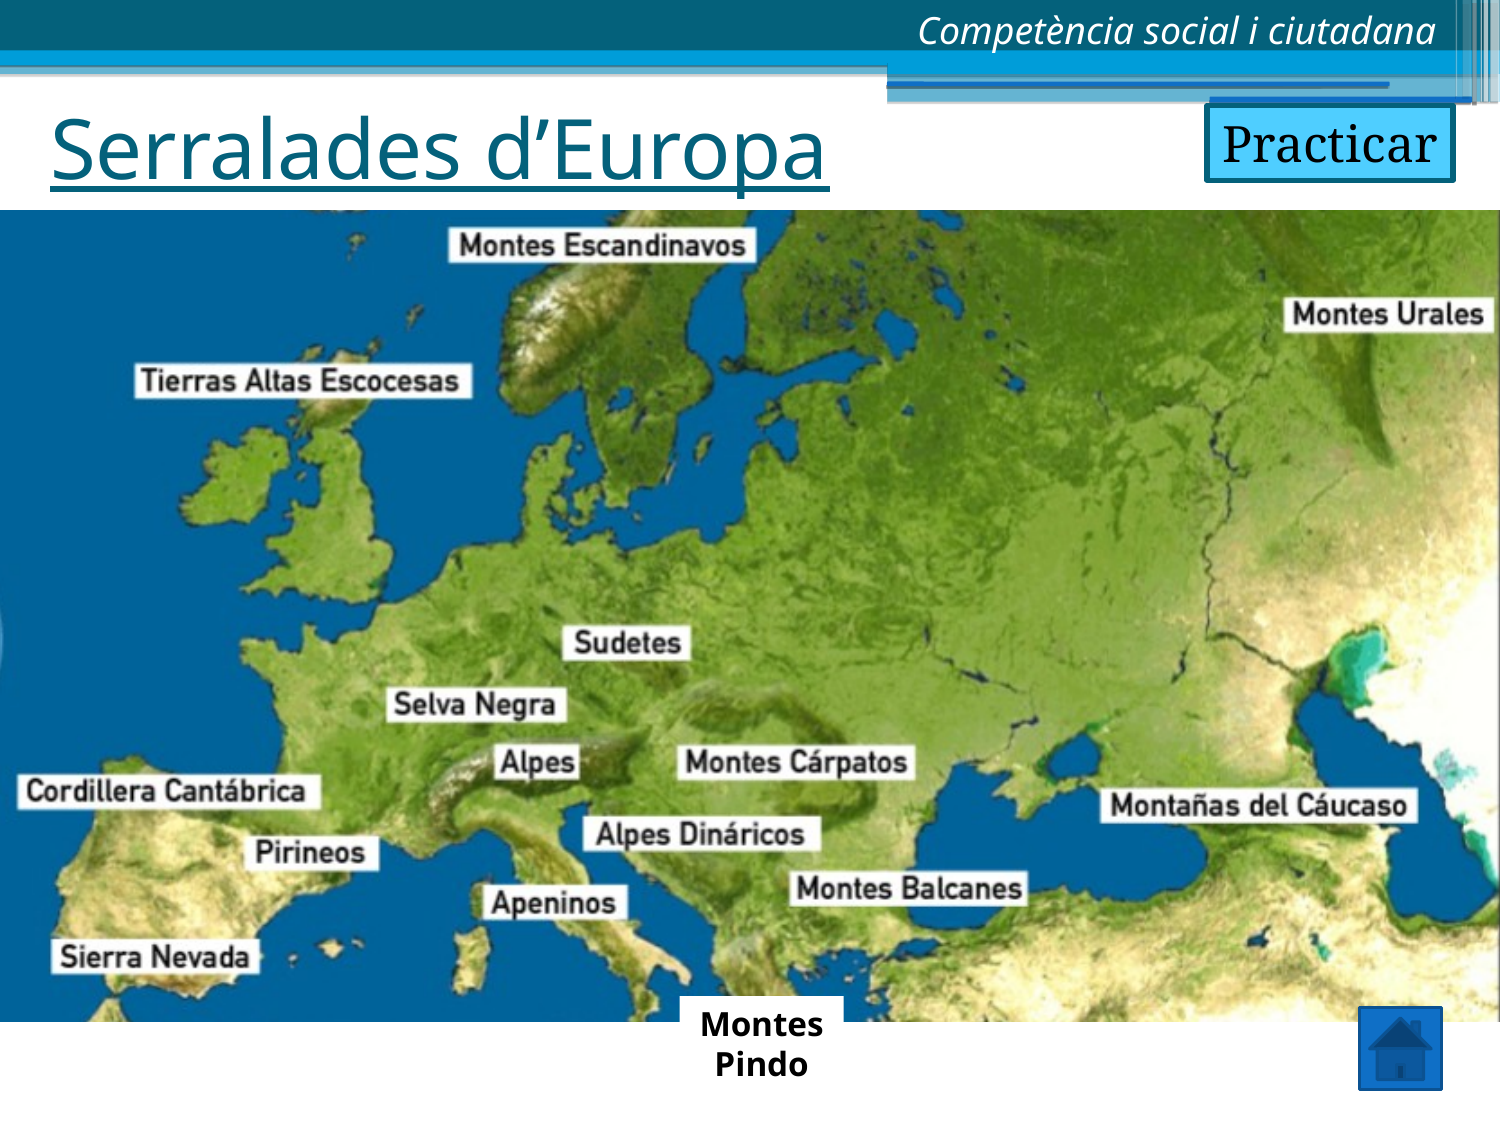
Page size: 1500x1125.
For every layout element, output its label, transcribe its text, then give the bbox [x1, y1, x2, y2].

title Serralades d’Europa [35, 58, 1386, 210]
text_box Montes Pindo [679, 996, 844, 1091]
text_box Competència social i ciutadana [902, 0, 1465, 60]
text_box Practicar [1207, 105, 1454, 181]
text_box [1359, 1007, 1442, 1090]
picture [0, 210, 1500, 1022]
